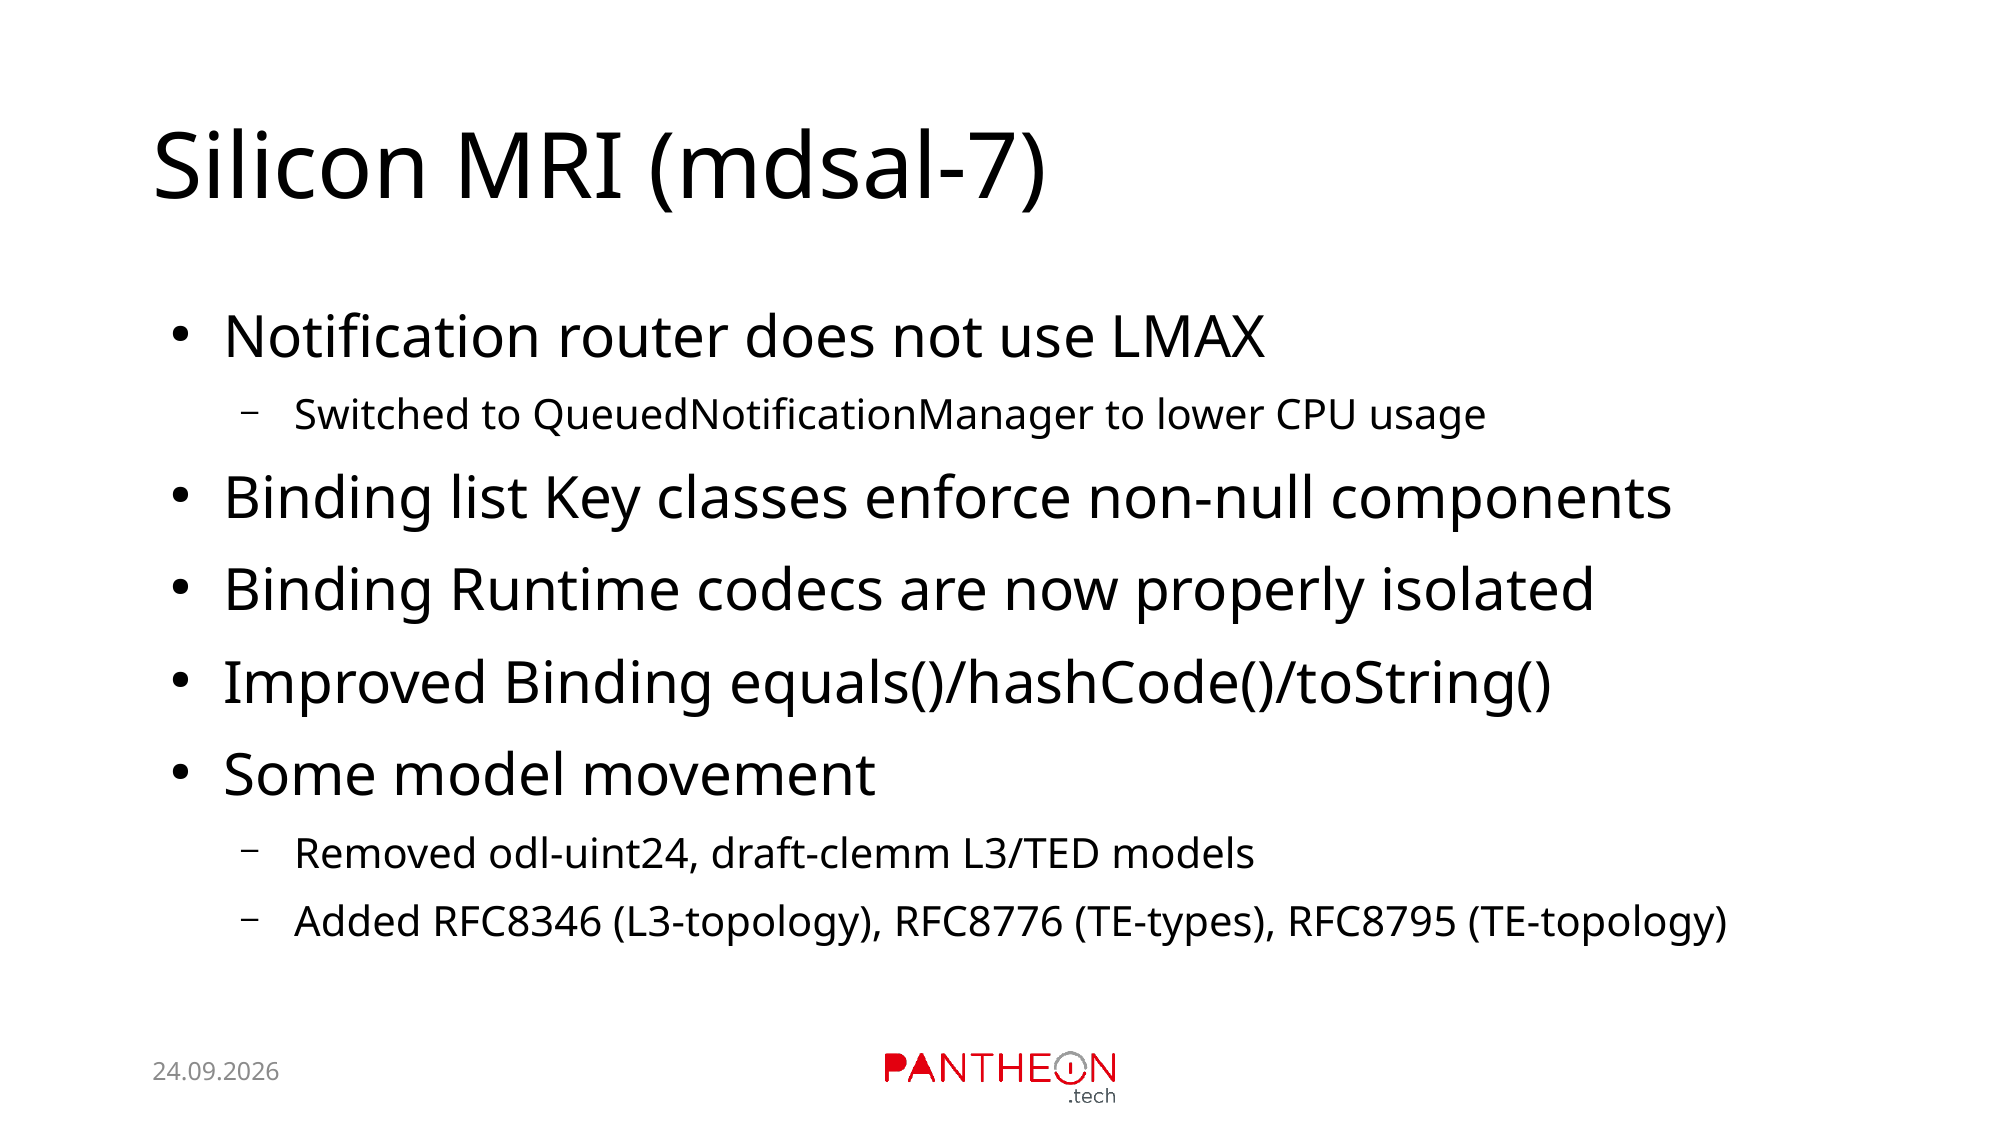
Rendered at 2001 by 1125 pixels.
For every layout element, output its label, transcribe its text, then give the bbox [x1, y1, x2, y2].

title Silicon MRI (mdsal-7) [137, 59, 1863, 278]
picture [885, 1051, 1115, 1103]
slide_number 15.10.2020 [137, 1042, 588, 1103]
list Notification router does not use LMAX Switched to QueuedNotificationManager to lower CPU usage Binding list Key classes enforce non-null components Binding Runtime codecs are now properly isolated Improved Binding equals()/hashCode()/toString() Some model movement Removed odl-uint24, draft-clemm L3/TED models Added RFC8346 (L3-topology), RFC8776 (TE-types), RFC8795 (TE-topology) [137, 299, 1863, 1014]
